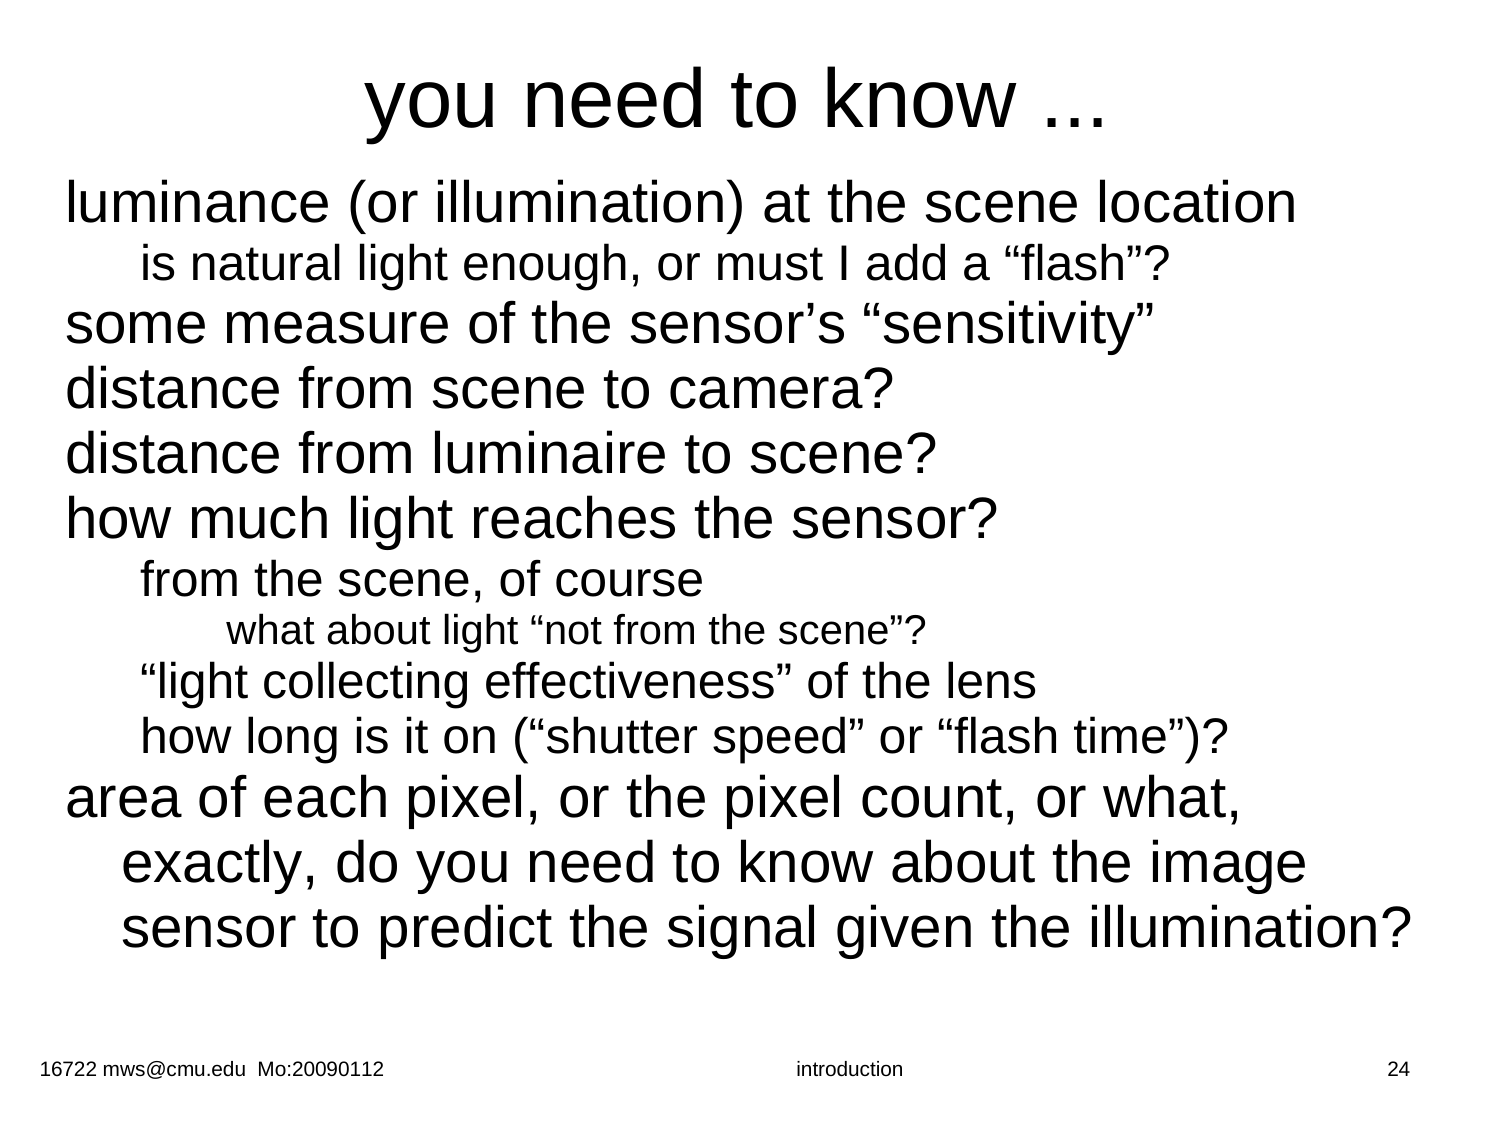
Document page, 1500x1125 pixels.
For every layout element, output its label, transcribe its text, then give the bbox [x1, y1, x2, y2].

list luminance (or illumination) at the scene location is natural light enough, or must I add a “flash”? some measure of the sensor’s “sensitivity” distance from scene to camera? distance from luminaire to scene? how much light reaches the sensor? from the scene, of course what about light “not from the scene”? “light collecting effectiveness” of the lens how long is it on (“shutter speed” or “flash time”)? area of each pixel, or the pixel count, or what, exactly, do you need to know about the image sensor to predict the signal given the illumination? [50, 162, 1463, 1028]
text_box you need to know ... [99, 37, 1375, 150]
